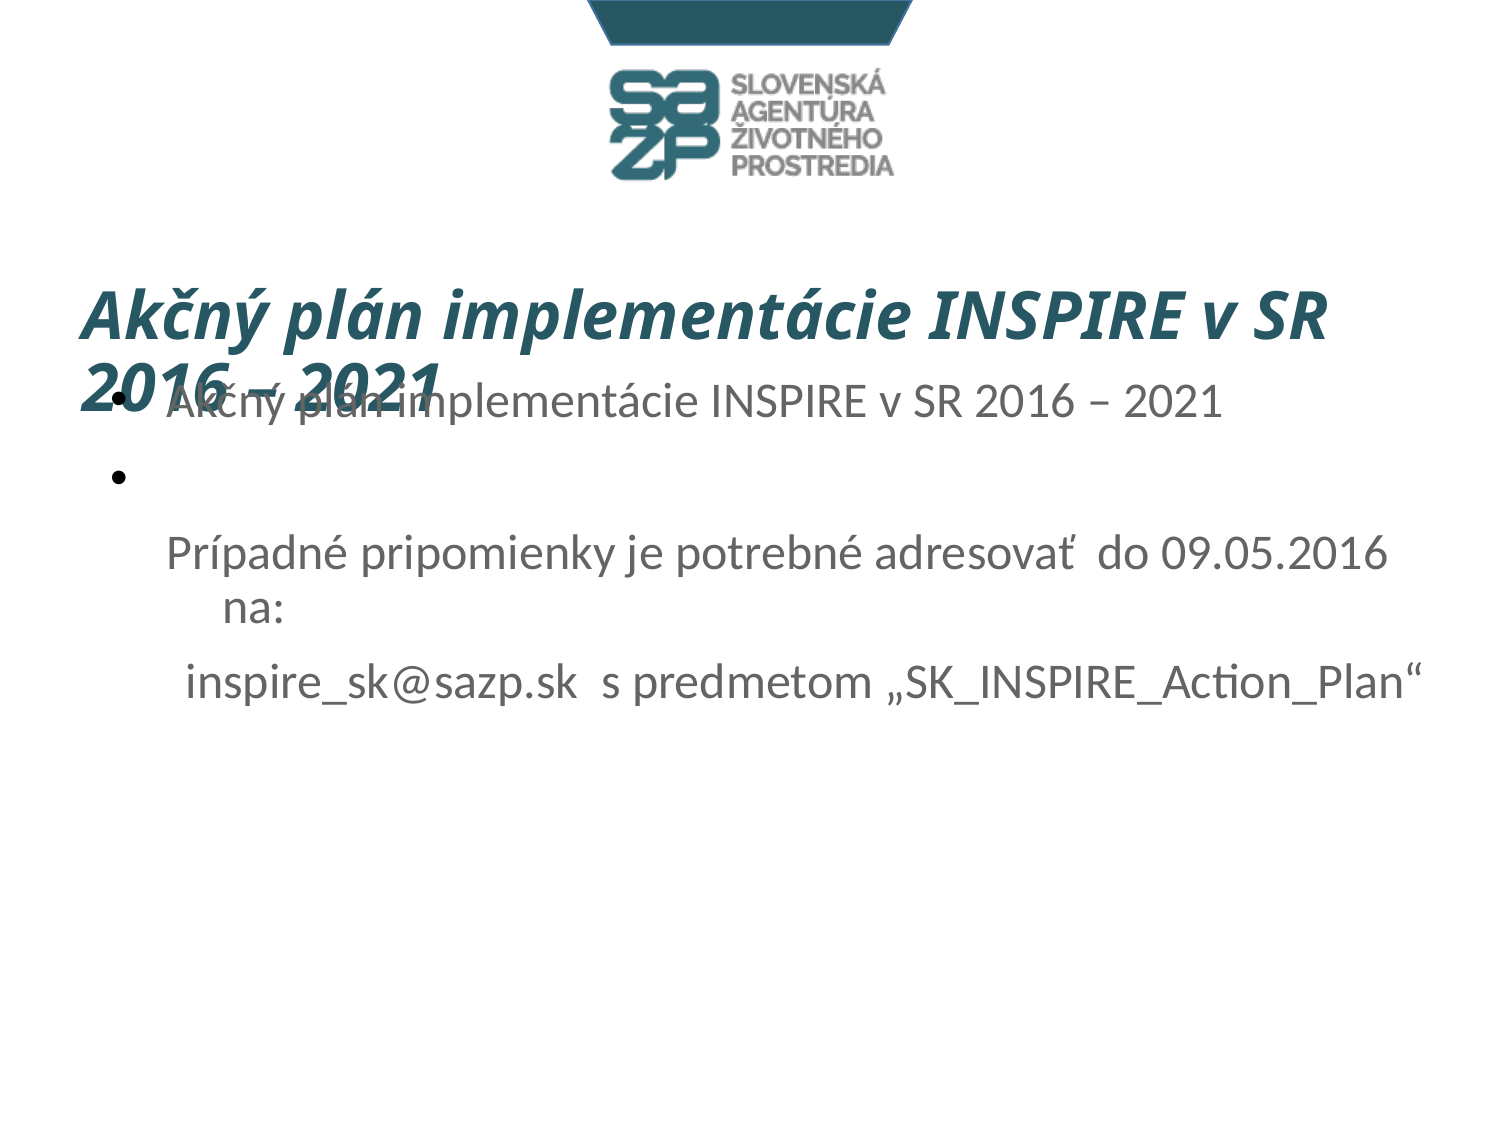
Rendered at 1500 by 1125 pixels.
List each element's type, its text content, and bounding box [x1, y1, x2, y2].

picture [588, 44, 922, 200]
text_box [588, 0, 912, 44]
list Akčný plán implementácie INSPIRE v SR 2016 – 2021 Prípadné pripomienky je potrebné adresovať do 09.05.2016 na: inspire_sk@sazp.sk s predmetom „SK_INSPIRE_Action_Plan“ [95, 367, 1460, 1037]
title Akčný plán implementácie INSPIRE v SR 2016 – 2021 [67, 275, 1500, 358]
